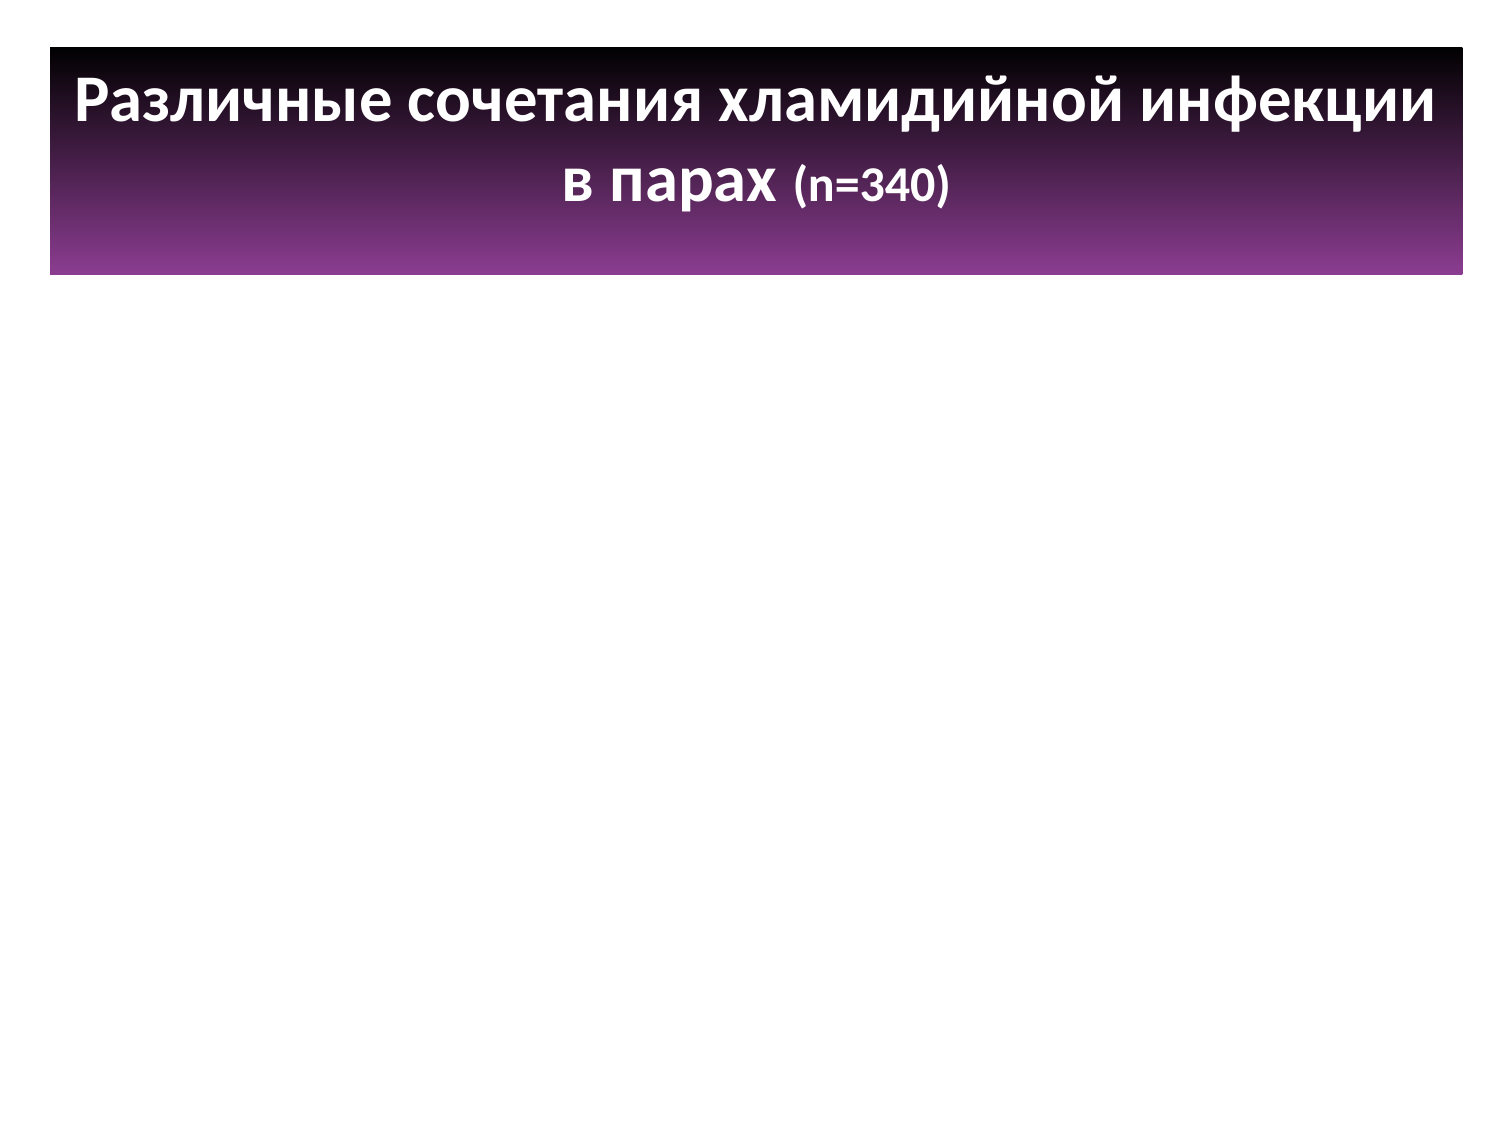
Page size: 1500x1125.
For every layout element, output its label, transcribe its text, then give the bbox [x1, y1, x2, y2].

title Различные сочетания хламидийной инфекции в парах (n=340) [50, 47, 1463, 275]
